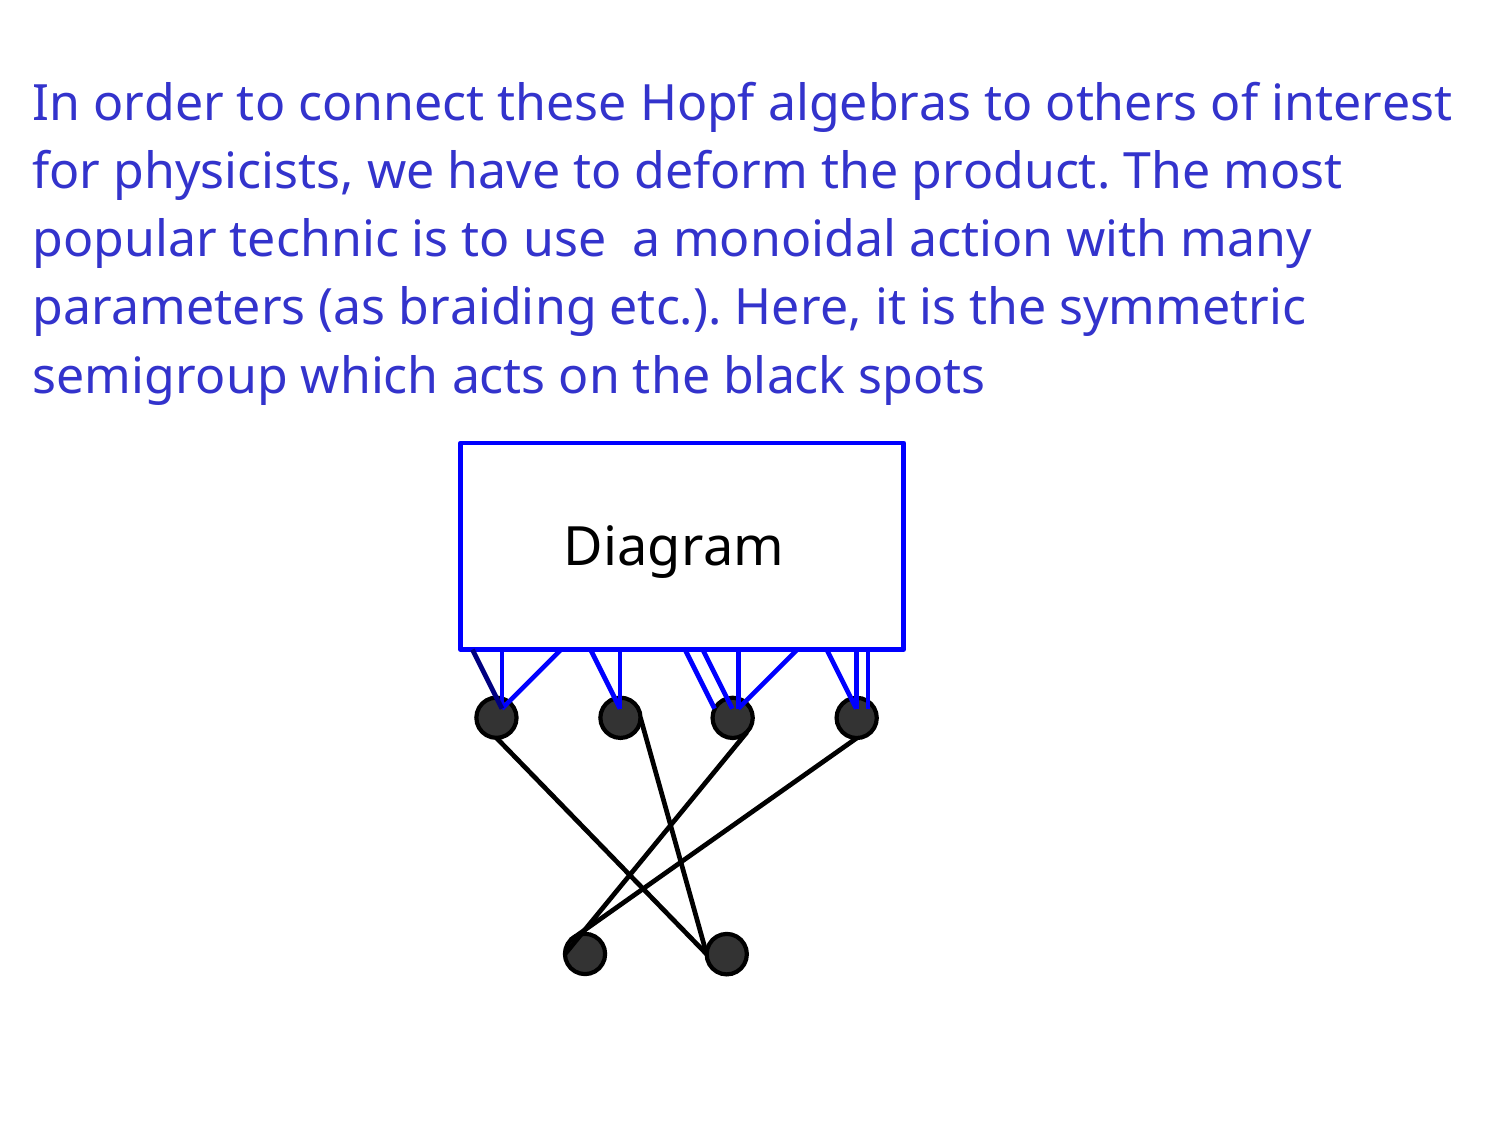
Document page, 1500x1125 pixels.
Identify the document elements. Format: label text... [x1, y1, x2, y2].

text_box [706, 933, 747, 975]
text_box In order to connect these Hopf algebras to others of interest for physicists, we have to deform the product. The most popular technic is to use a monoidal action with many parameters (as braiding etc.). Here, it is the symmetric semigroup which acts on the black spots [17, 59, 1489, 376]
text_box [565, 933, 606, 975]
text_box [712, 697, 753, 739]
text_box [836, 698, 877, 738]
text_box Diagram [549, 501, 811, 583]
text_box [476, 698, 517, 738]
text_box [565, 940, 571, 949]
text_box [600, 697, 641, 738]
